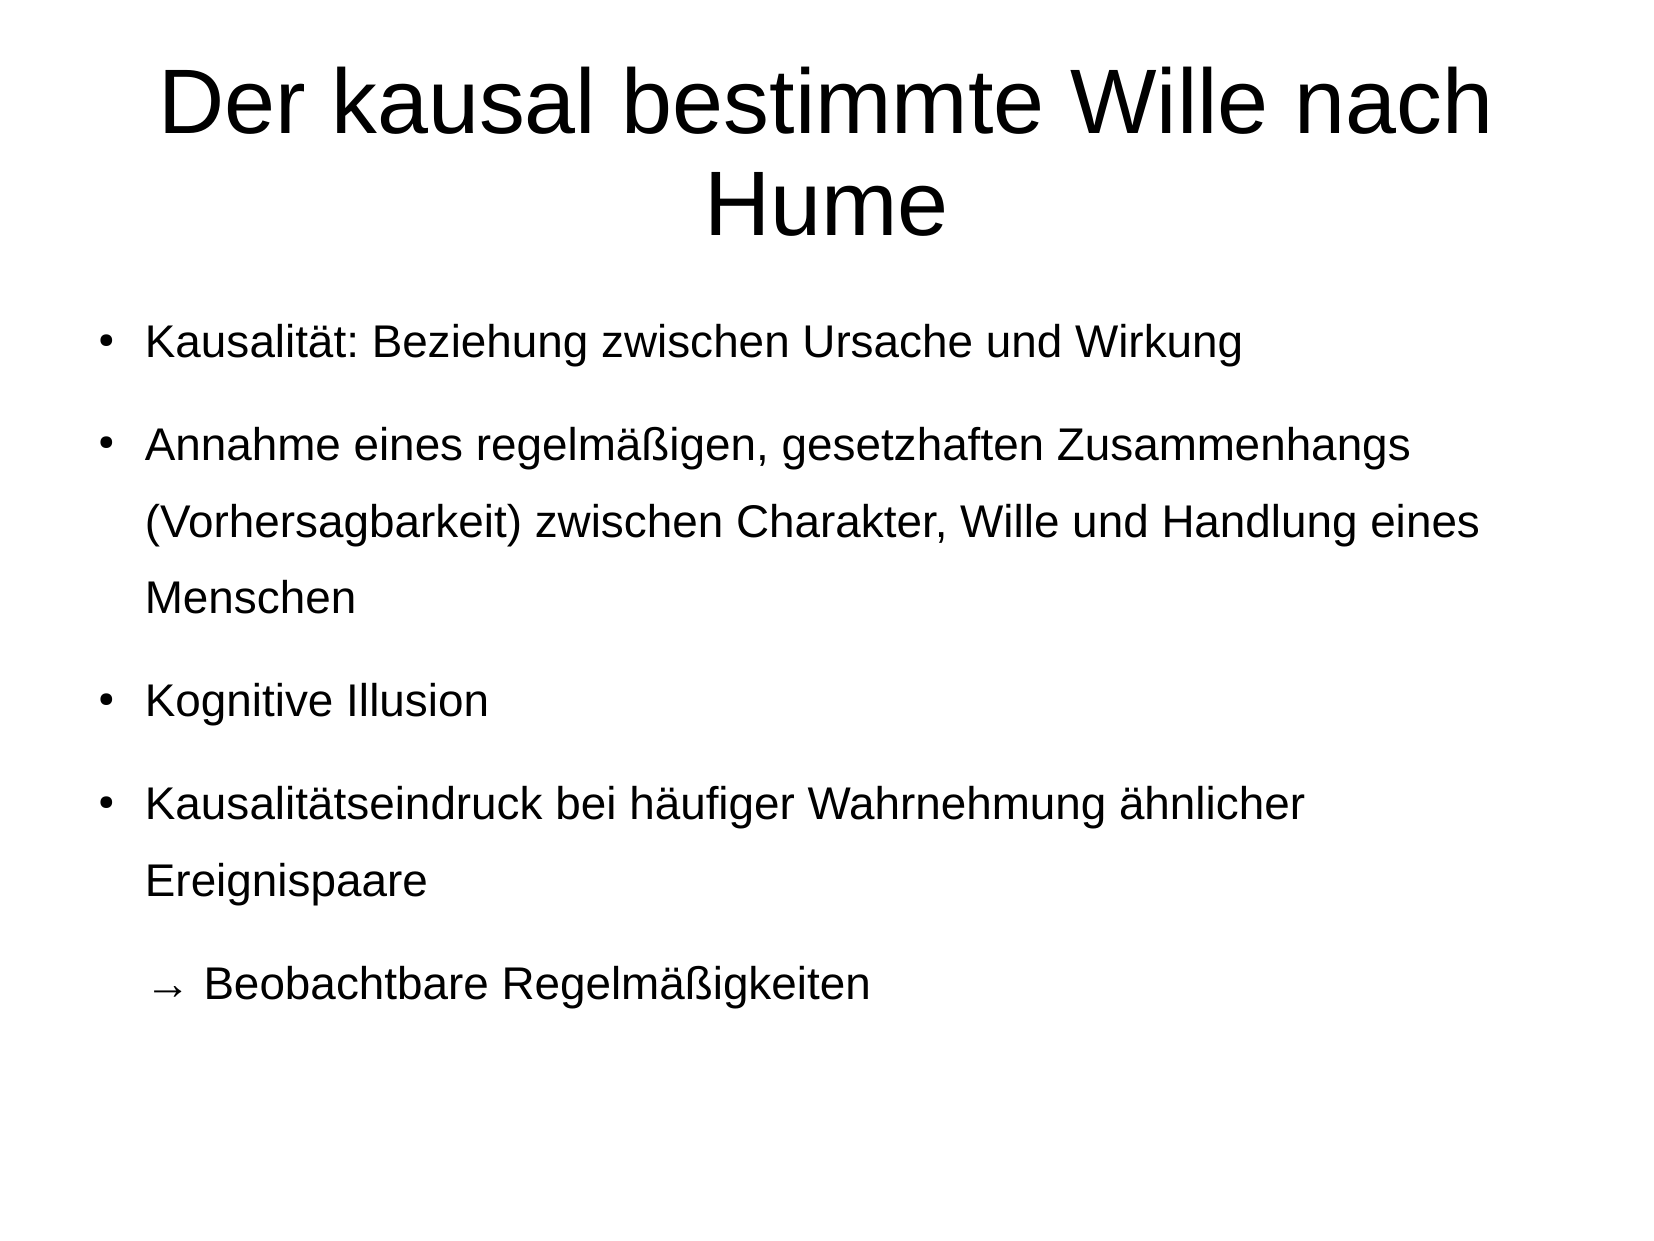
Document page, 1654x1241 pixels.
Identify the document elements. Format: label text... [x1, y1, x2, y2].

list Kausalität: Beziehung zwischen Ursache und Wirkung Annahme eines regelmäßigen, gesetzhaften Zusammenhangs (Vorhersagbarkeit) zwischen Charakter, Wille und Handlung eines Menschen Kognitive Illusion Kausalitätseindruck bei häufiger Wahrnehmung ähnlicher Ereignispaare → Beobachtbare Regelmäßigkeiten [82, 290, 1571, 1010]
title Der kausal bestimmte Wille nach Hume [82, 49, 1571, 257]
